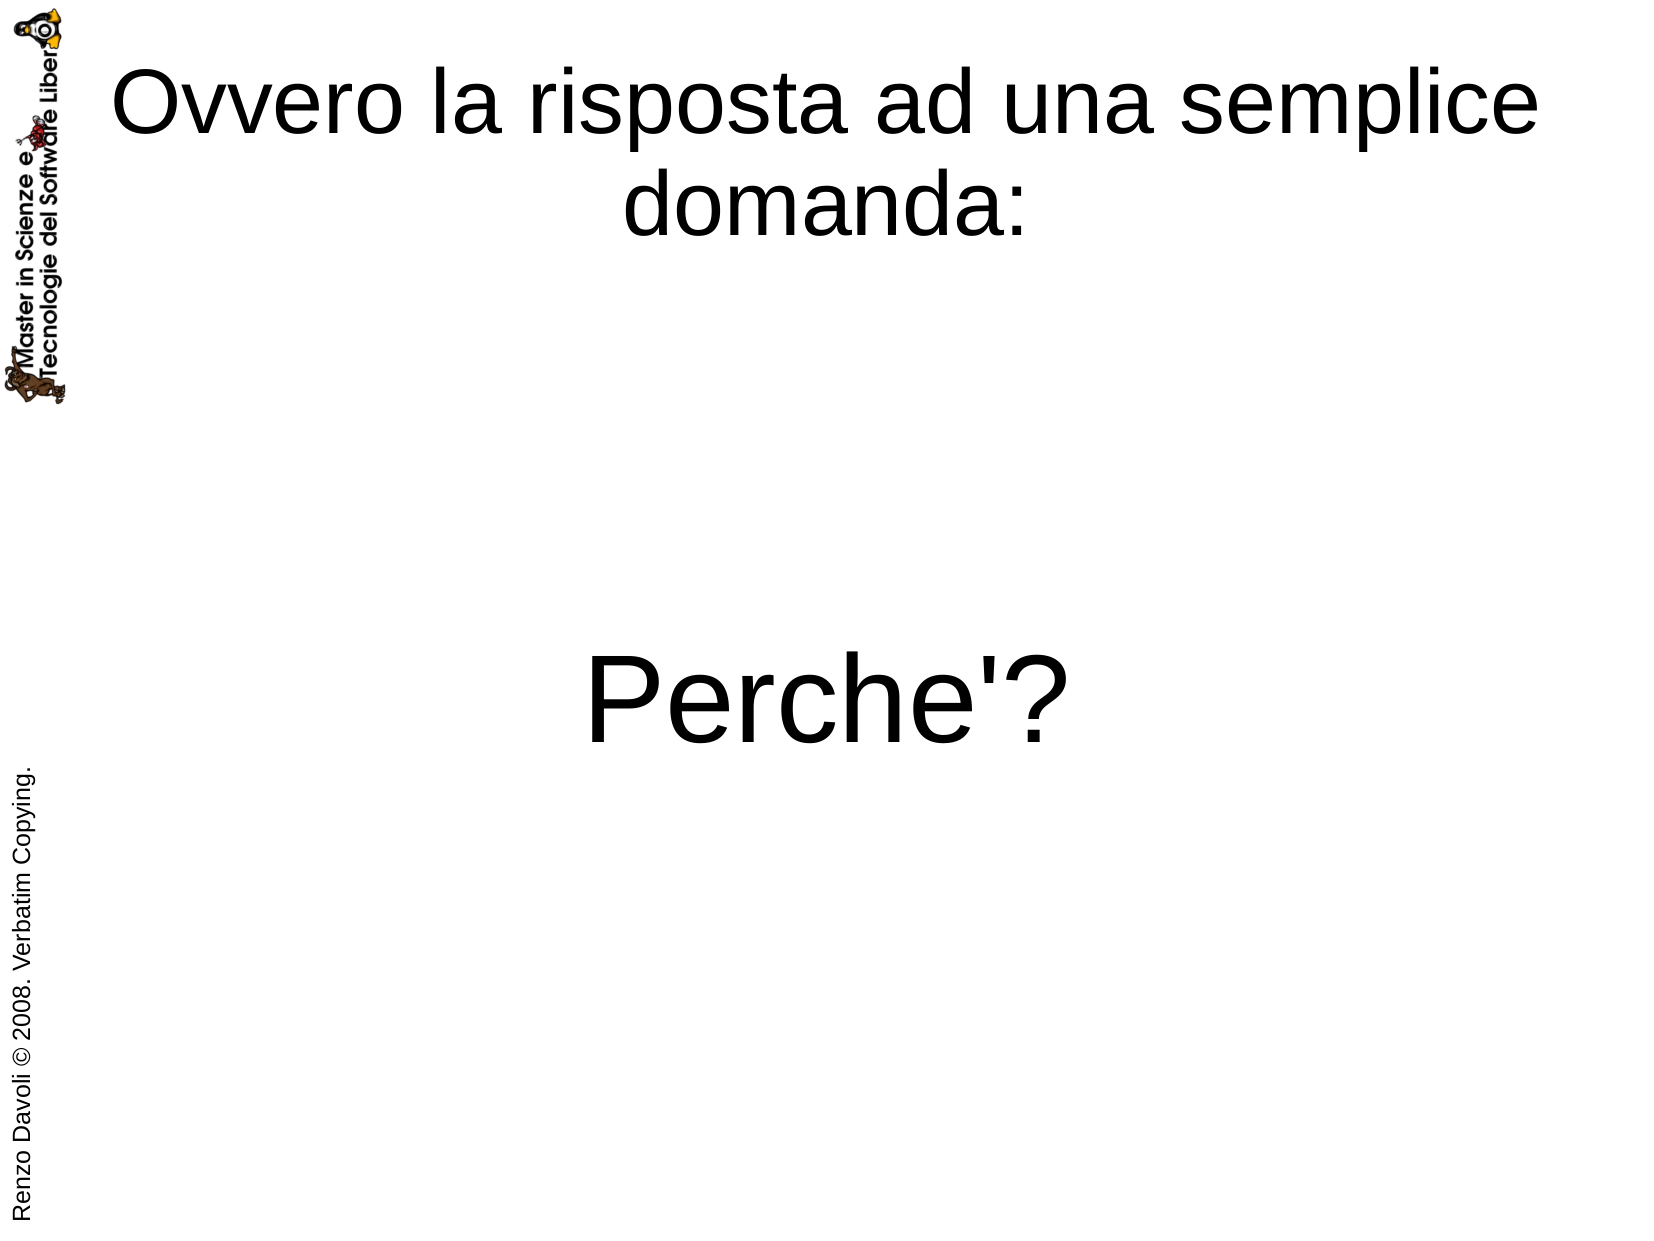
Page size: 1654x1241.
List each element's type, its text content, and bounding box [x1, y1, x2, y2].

picture [1, 2, 69, 413]
subtitle Perche'? [82, 290, 1571, 1109]
title Ovvero la risposta ad una semplice domanda: [82, 49, 1571, 257]
